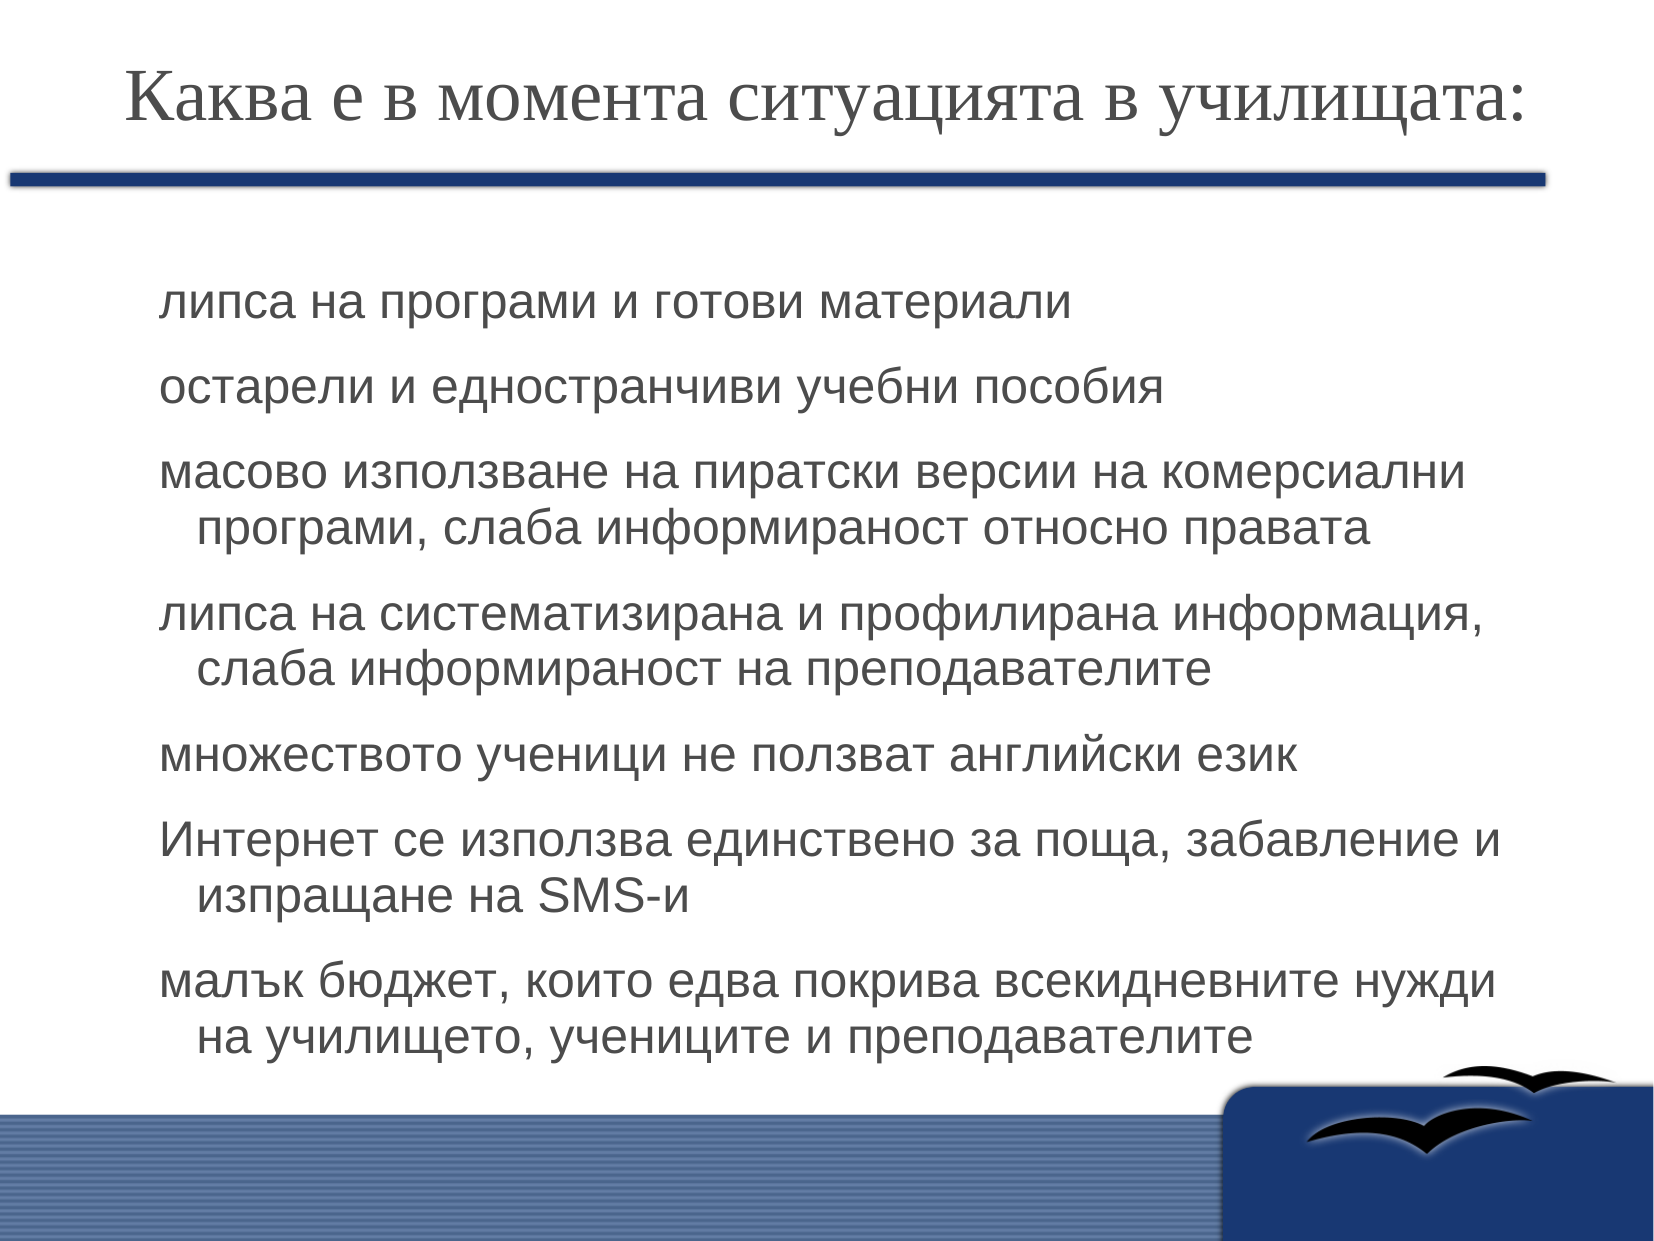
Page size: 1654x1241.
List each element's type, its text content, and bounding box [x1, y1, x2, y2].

title Каква е в момента ситуацията в училищата: [121, 27, 1534, 164]
list липса на програми и готови материали остарели и едностранчиви учебни пособия масово използване на пиратски версии на комерсиални програми, слаба информираност относно правата липса на систематизирана и профилирана информация, слаба информираност на преподавателите множеството ученици не ползват английски език Интернет се използва единствено за поща, забавление и изпращане на SMS-и малък бюджет, които едва покрива всекидневните нужди на училището, учениците и преподавателите [121, 273, 1534, 1064]
picture [0, 0, 1654, 1241]
